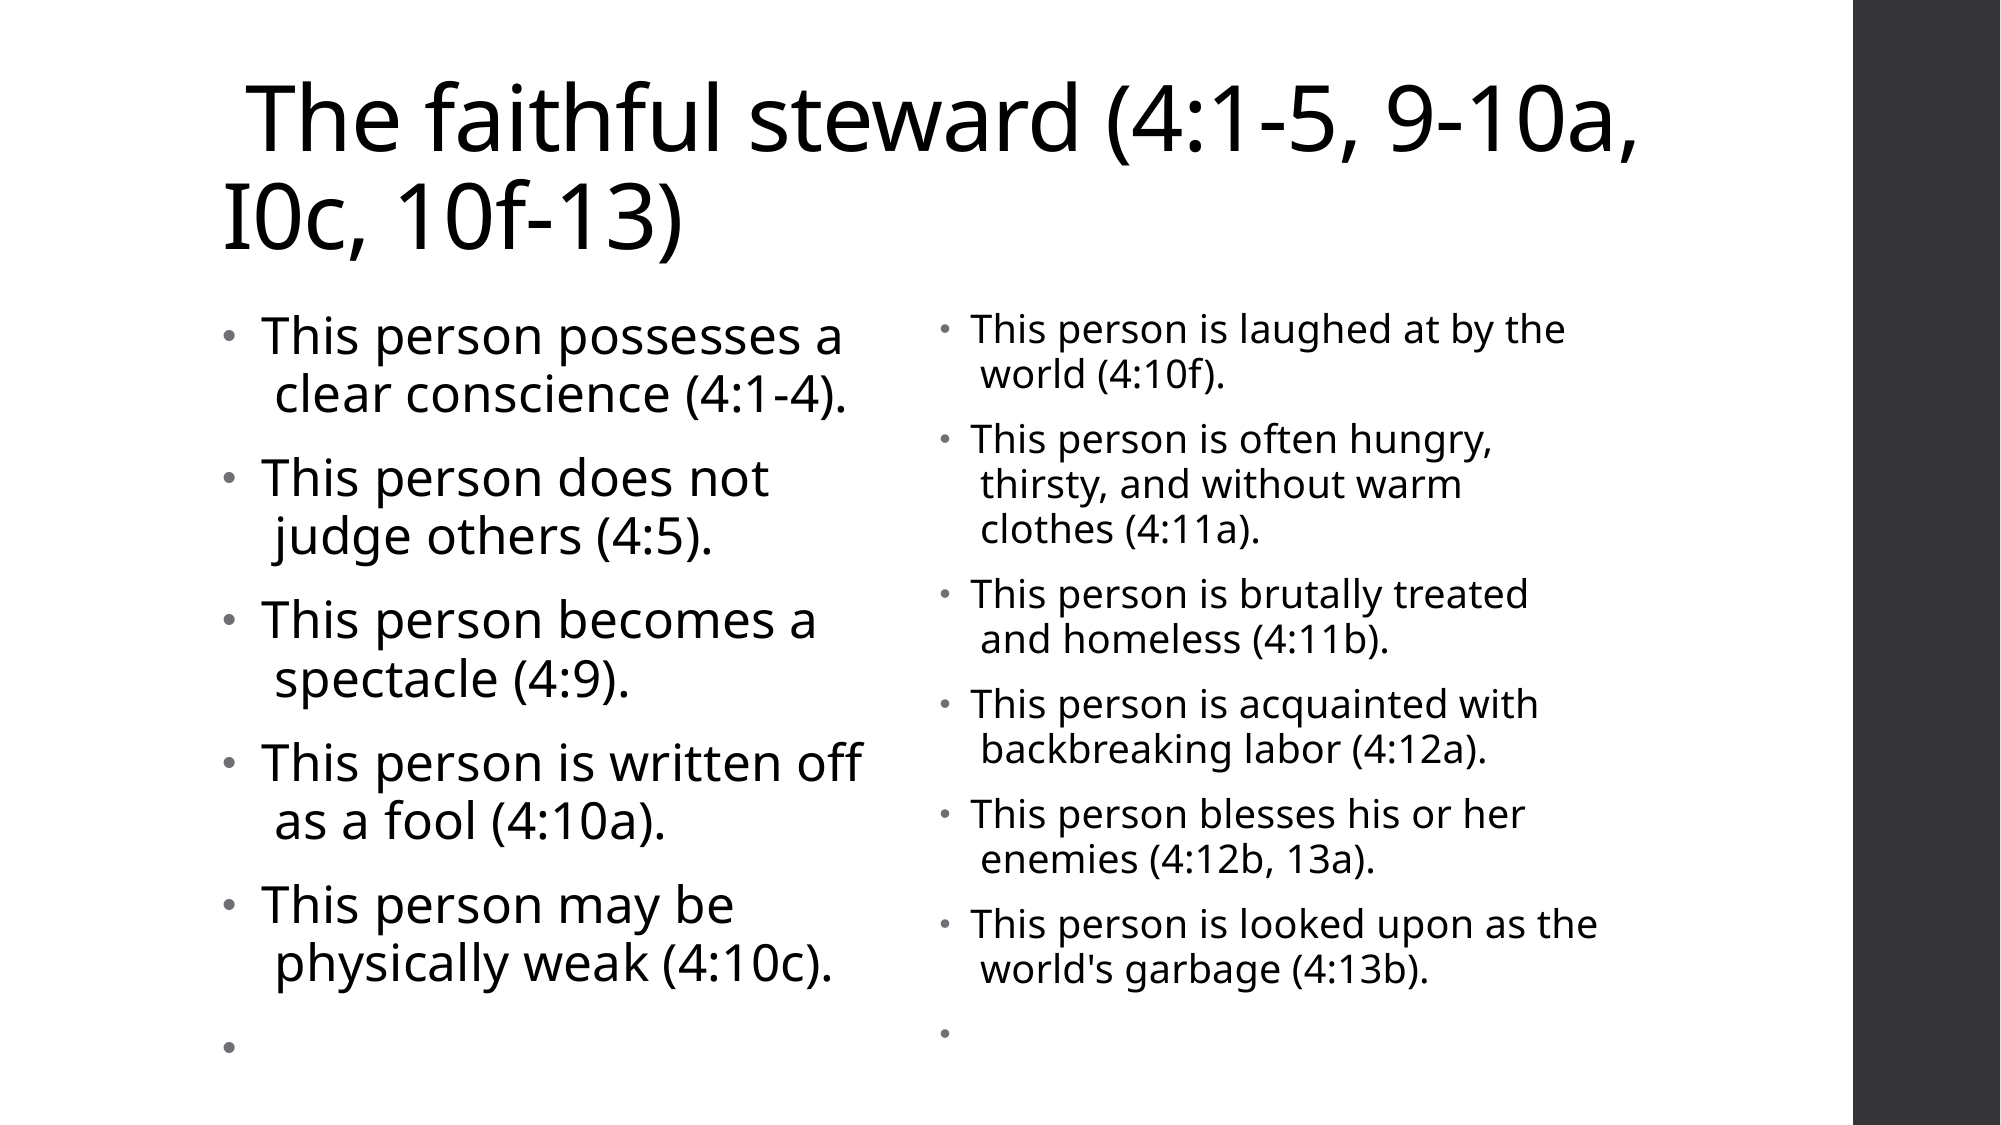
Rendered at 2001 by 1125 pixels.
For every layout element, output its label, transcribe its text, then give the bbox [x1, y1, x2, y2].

list This person is laughed at by the world (4:10f). This person is often hungry, thirsty, and without warm clothes (4:11a). This person is brutally treated and homeless (4:11b). This person is acquainted with backbreaking labor (4:12a). This person blesses his or her enemies (4:12b, 13a). This person is looked upon as the world's garbage (4:13b). [924, 299, 1617, 1014]
title The faithful steward (4:1-5, 9-10a, I0c, 10f-13) [206, 60, 1797, 278]
list This person possesses a clear conscience (4:1-4). This person does not judge others (4:5). This person becomes a spectacle (4:9). This person is written off as a fool (4:10a). This person may be physically weak (4:10c). [207, 299, 900, 1014]
